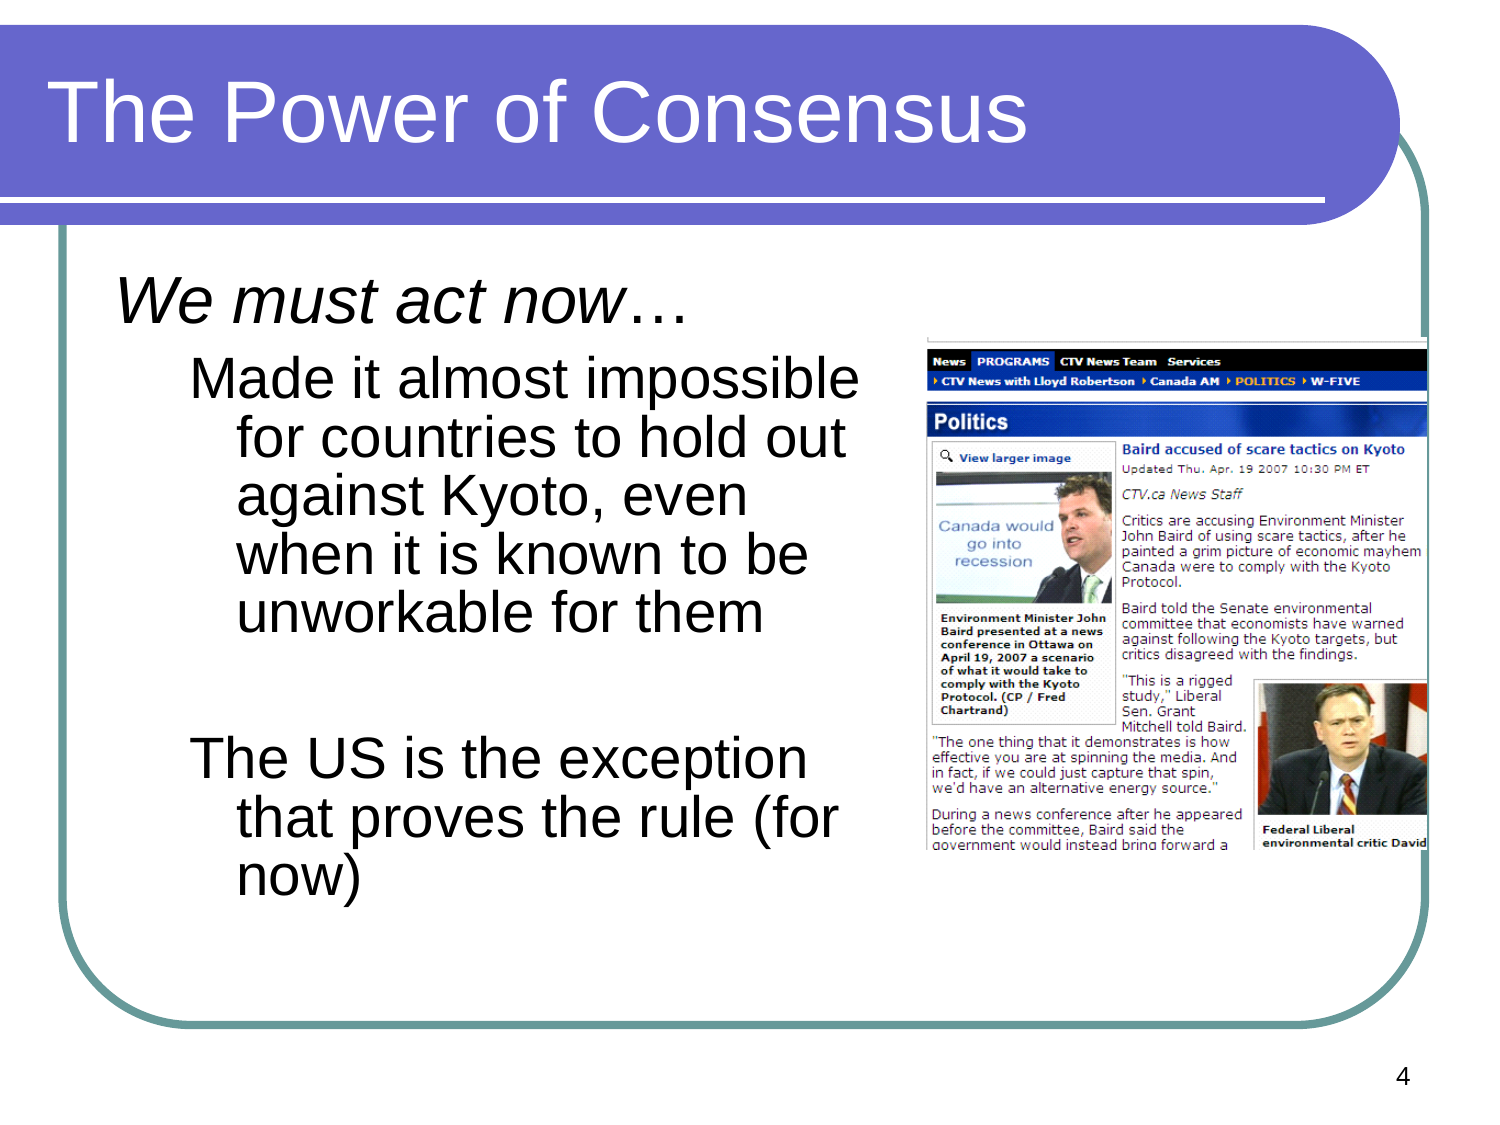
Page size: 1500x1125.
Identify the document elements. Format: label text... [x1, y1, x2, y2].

title The Power of Consensus [31, 37, 1347, 188]
picture [912, 337, 1427, 850]
list We must act now… Made it almost impossible for countries to hold out against Kyoto, even when it is known to be unworkable for them The US is the exception that proves the rule (for now) [99, 262, 913, 988]
